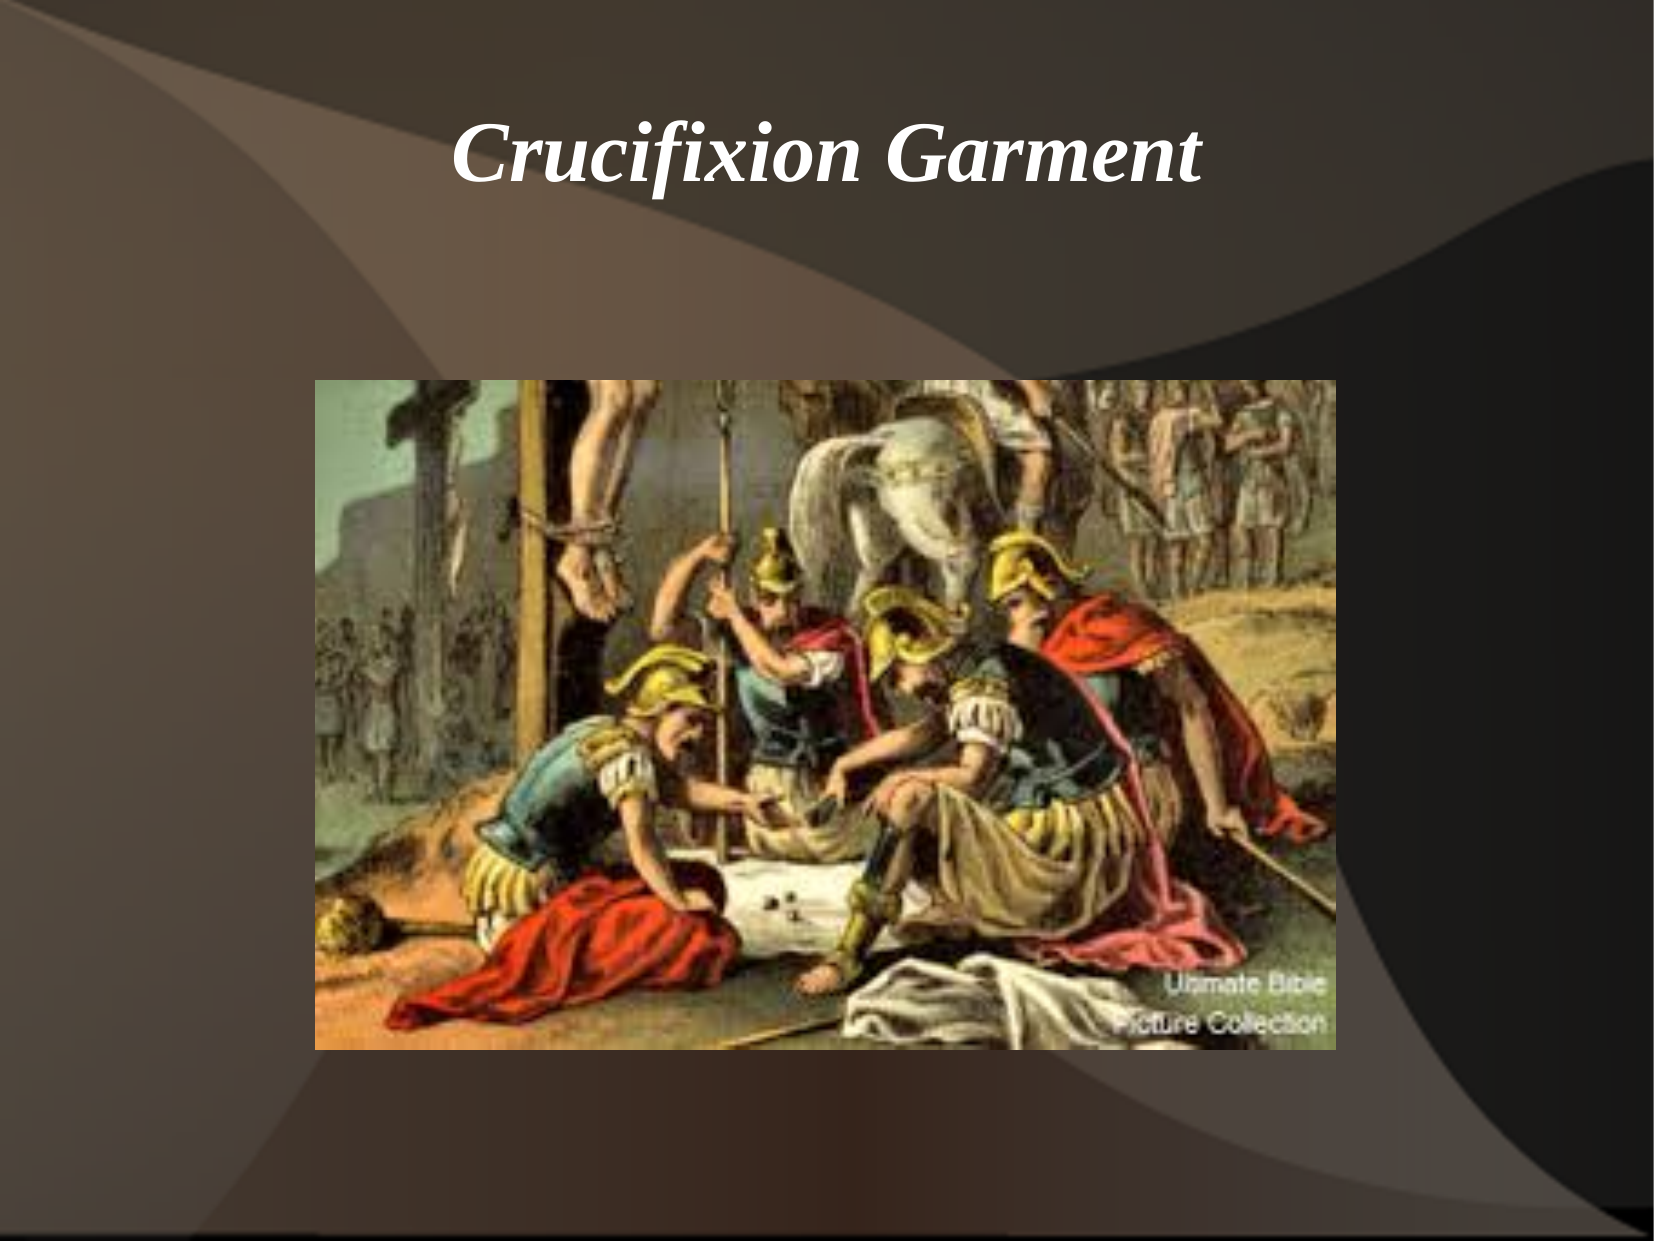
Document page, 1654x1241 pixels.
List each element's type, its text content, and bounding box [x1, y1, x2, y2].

title Crucifixion Garment [82, 49, 1571, 257]
picture [0, 0, 1654, 1241]
